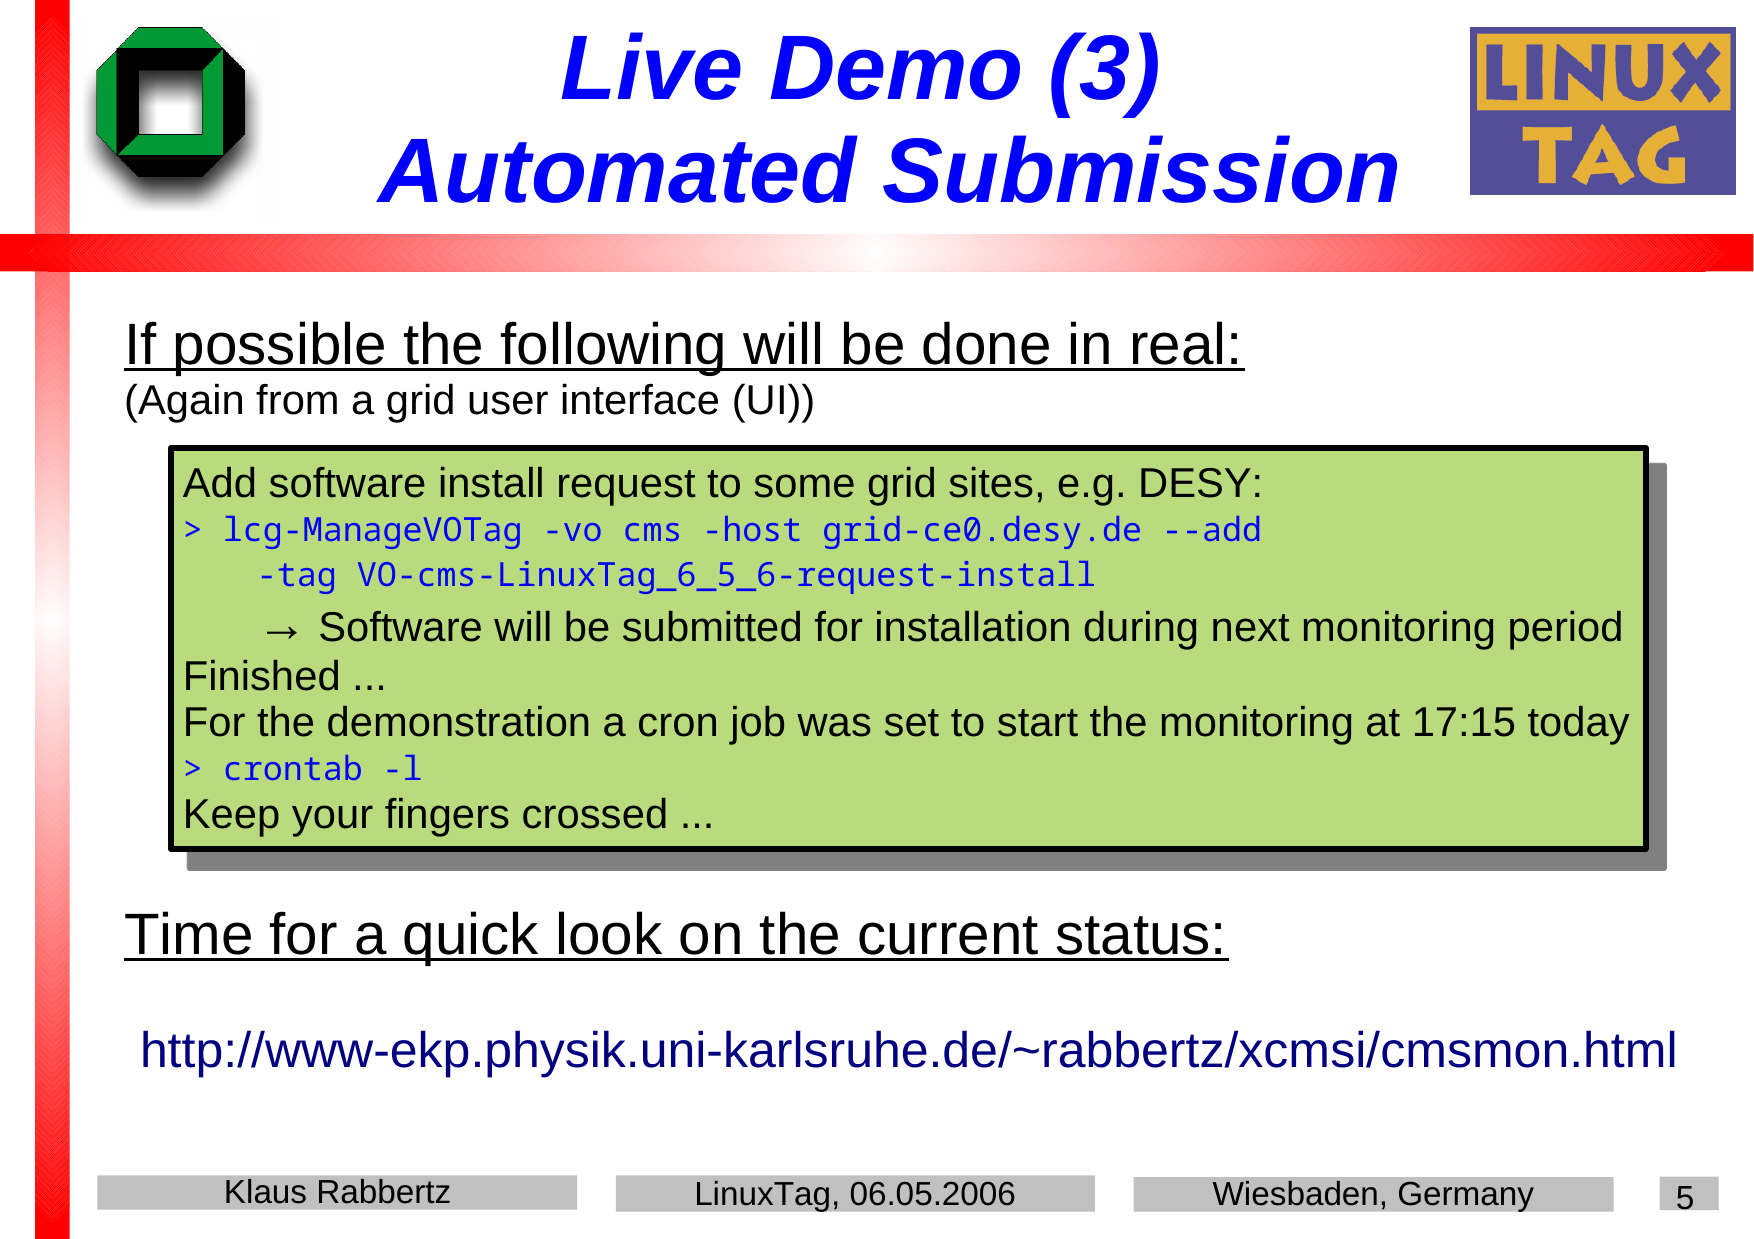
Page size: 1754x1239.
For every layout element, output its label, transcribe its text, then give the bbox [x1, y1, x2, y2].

text_box Add software install request to some grid sites, e.g. DESY: > lcg-ManageVOTag -vo cms -host grid-ce0.desy.de --add -tag VO-cms-LinuxTag_6_5_6-request-install → Software will be submitted for installation during next monitoring period Finished ... For the demonstration a cron job was set to start the monitoring at 17:15 today > crontab -l Keep your fingers crossed ... [171, 447, 1646, 849]
text_box Time for a quick look on the current status: [112, 890, 1323, 1026]
text_box If possible the following will be done in real: (Again from a grid user interface (UI)) [112, 299, 1323, 436]
title Live Demo (3) Automated Submission [267, 15, 1455, 223]
picture [71, 19, 267, 223]
picture [1470, 27, 1736, 195]
text_box http://www-ekp.physik.uni-karlsruhe.de/~rabbertz/xcmsi/cmsmon.html [128, 1010, 1693, 1096]
